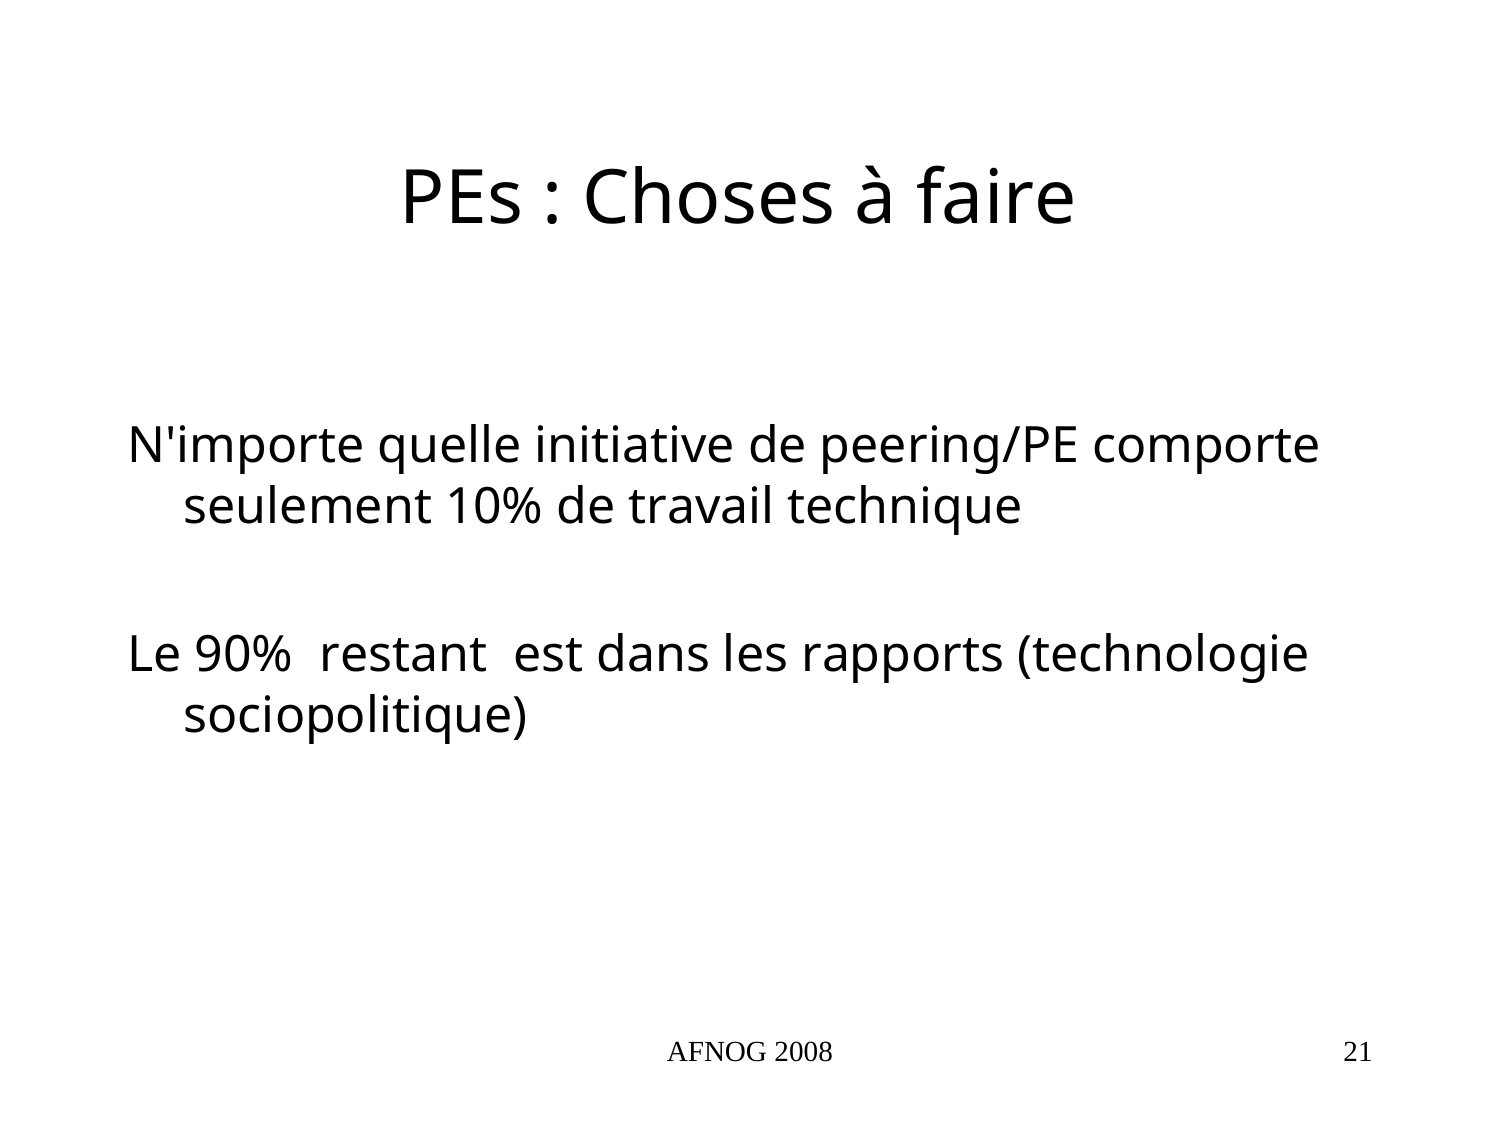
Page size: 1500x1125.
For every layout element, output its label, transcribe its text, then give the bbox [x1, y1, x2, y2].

title PEs : Choses à faire [112, 99, 1388, 288]
list N'importe quelle initiative de peering/PE comporte seulement 10% de travail technique Le 90% restant est dans les rapports (technologie sociopolitique) [112, 324, 1388, 1001]
text_box AFNOG 2008 [512, 1025, 988, 1101]
text_box <number> [1074, 1025, 1388, 1101]
